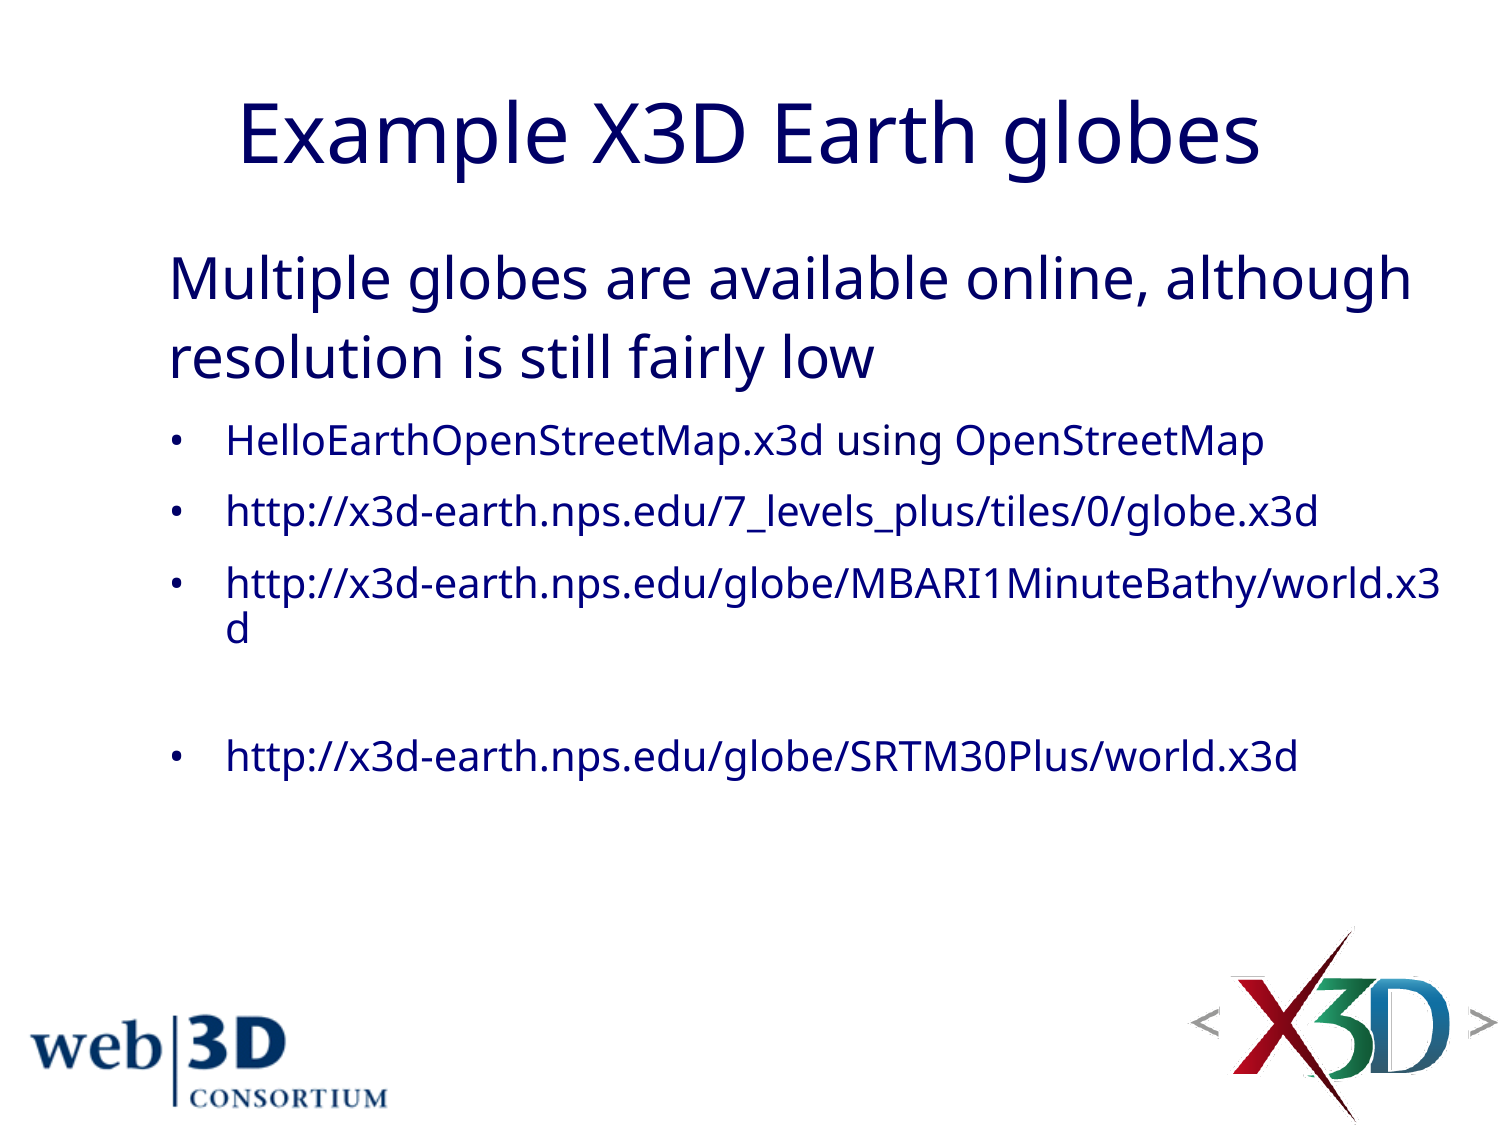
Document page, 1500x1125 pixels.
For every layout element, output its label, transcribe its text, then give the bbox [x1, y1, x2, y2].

picture [12, 998, 413, 1118]
picture [1187, 926, 1500, 1125]
list Multiple globes are available online, although resolution is still fairly low HelloEarthOpenStreetMap.x3d using OpenStreetMap http://x3d-earth.nps.edu/7_levels_plus/tiles/0/globe.x3d http://x3d-earth.nps.edu/globe/MBARI1MinuteBathy/world.x3d http://x3d-earth.nps.edu/globe/SRTM30Plus/world.x3d [112, 237, 1466, 1001]
title Example X3D Earth globes [112, 37, 1388, 226]
